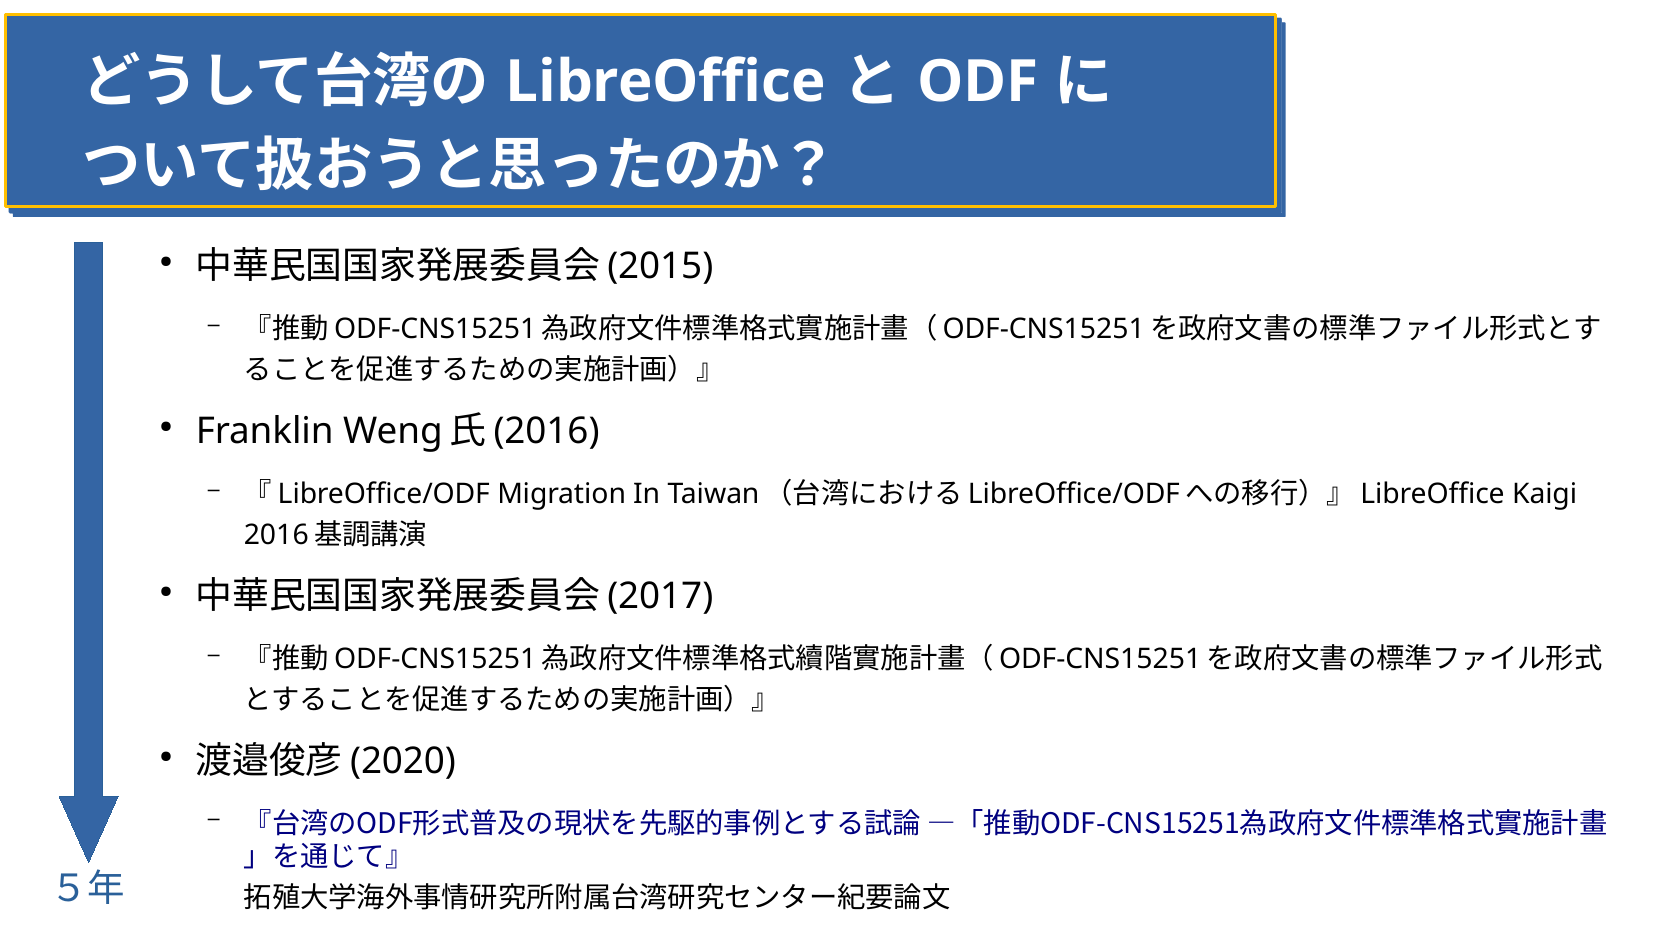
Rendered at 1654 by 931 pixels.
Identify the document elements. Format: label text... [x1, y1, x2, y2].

list 中華民国国家発展委員会(2015) 『推動ODF-CNS15251為政府文件標準格式實施計畫（ODF-CNS15251を政府文書の標準ファイル形式とすることを促進するための実施計画）』 Franklin Weng氏(2016) 『LibreOffice/ODF Migration In Taiwan（台湾におけるLibreOffice/ODFへの移行）』LibreOffice Kaigi 2016基調講演 中華民国国家発展委員会(2017) 『推動ODF-CNS15251為政府文件標準格式續階實施計畫（ODF-CNS15251を政府文書の標準ファイル形式とすることを促進するための実施計画）』 渡邉俊彦(2020) 『台湾のODF形式普及の現状を先駆的事例とする試論 ―「推動ODF-CNS15251為政府文件標準格式實施計畫」を通じて』拓殖大学海外事情研究所附属台湾研究センター紀要論文 [147, 236, 1625, 886]
text_box ５年 [35, 850, 141, 922]
title どうして台湾のLibreOfficeとODFに ついて扱おうと思ったのか？ [82, 0, 1235, 285]
text_box [59, 242, 119, 850]
